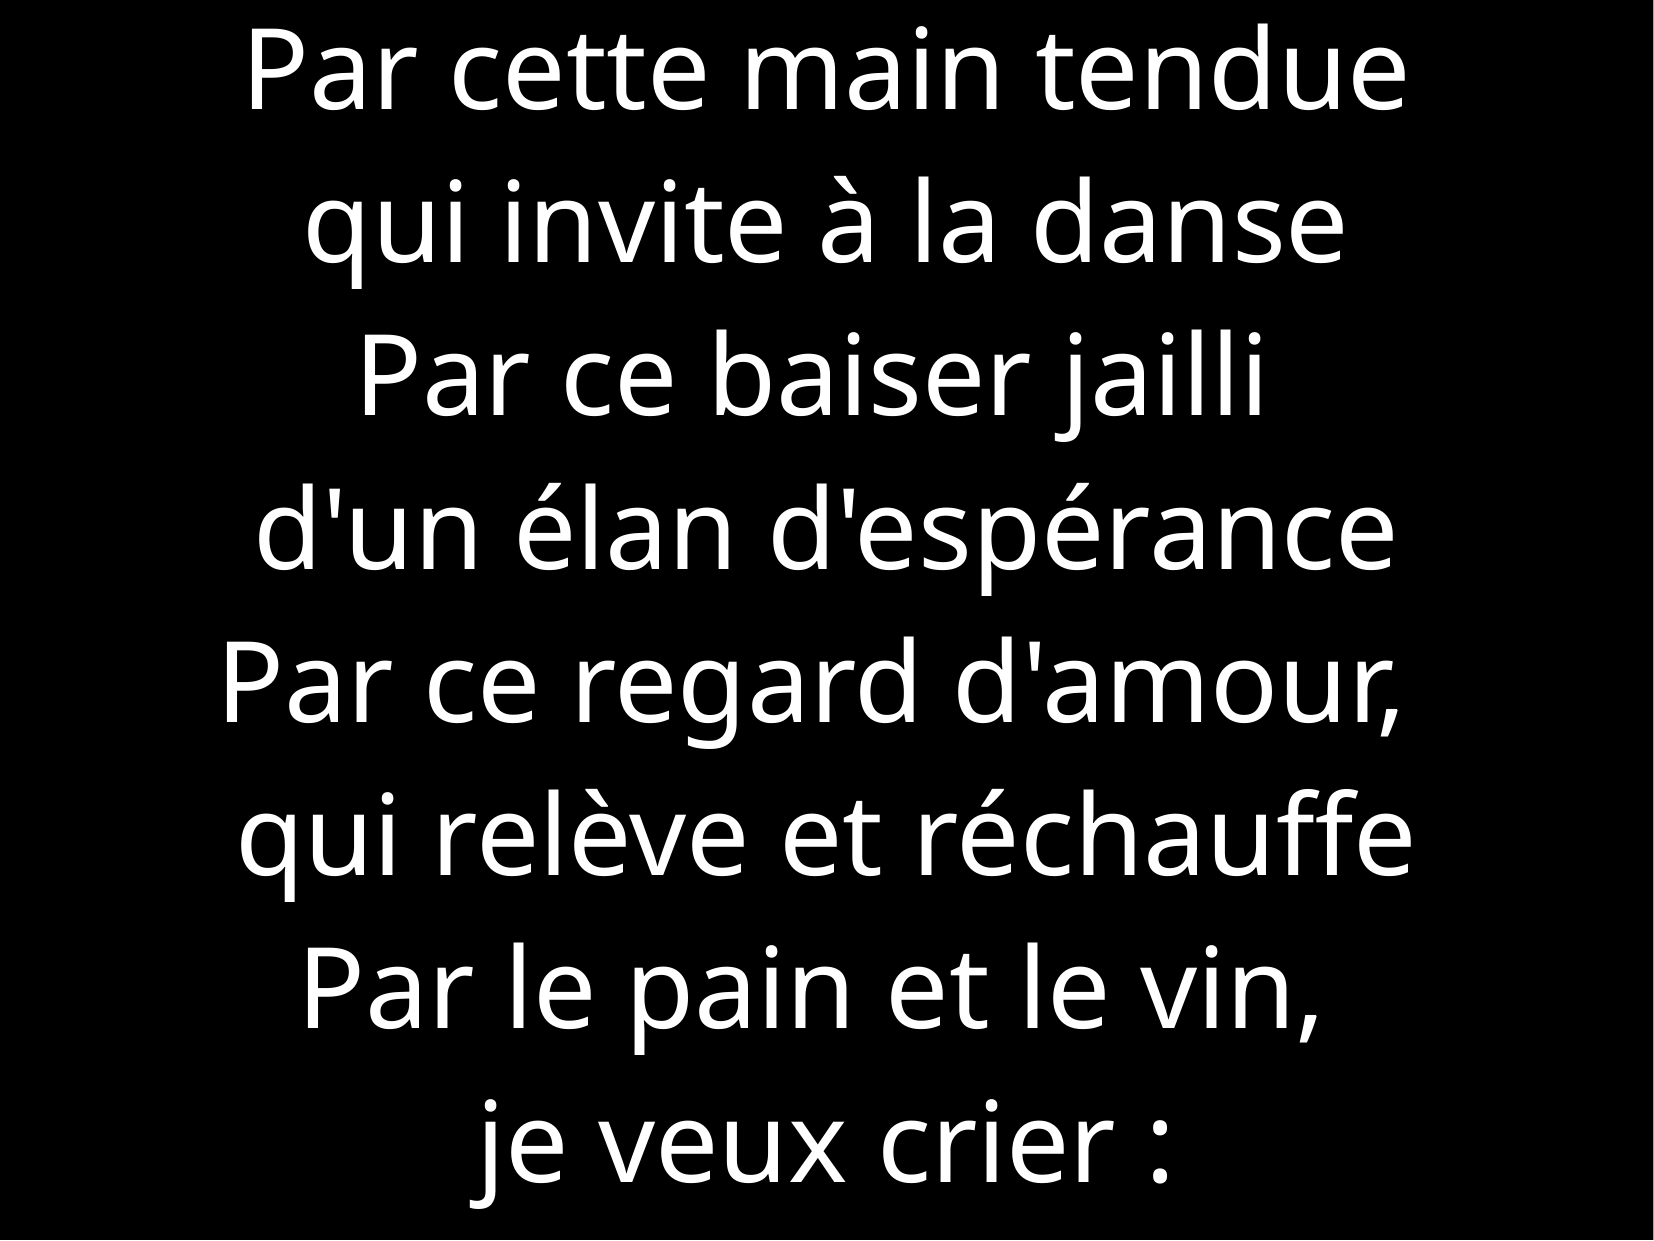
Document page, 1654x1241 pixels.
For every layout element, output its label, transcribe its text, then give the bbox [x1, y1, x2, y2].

subtitle Par cette main tendue qui invite à la danse Par ce baiser jailli d'un élan d'espérance Par ce regard d'amour, qui relève et réchauffe Par le pain et le vin, je veux crier : [11, 0, 1642, 1241]
